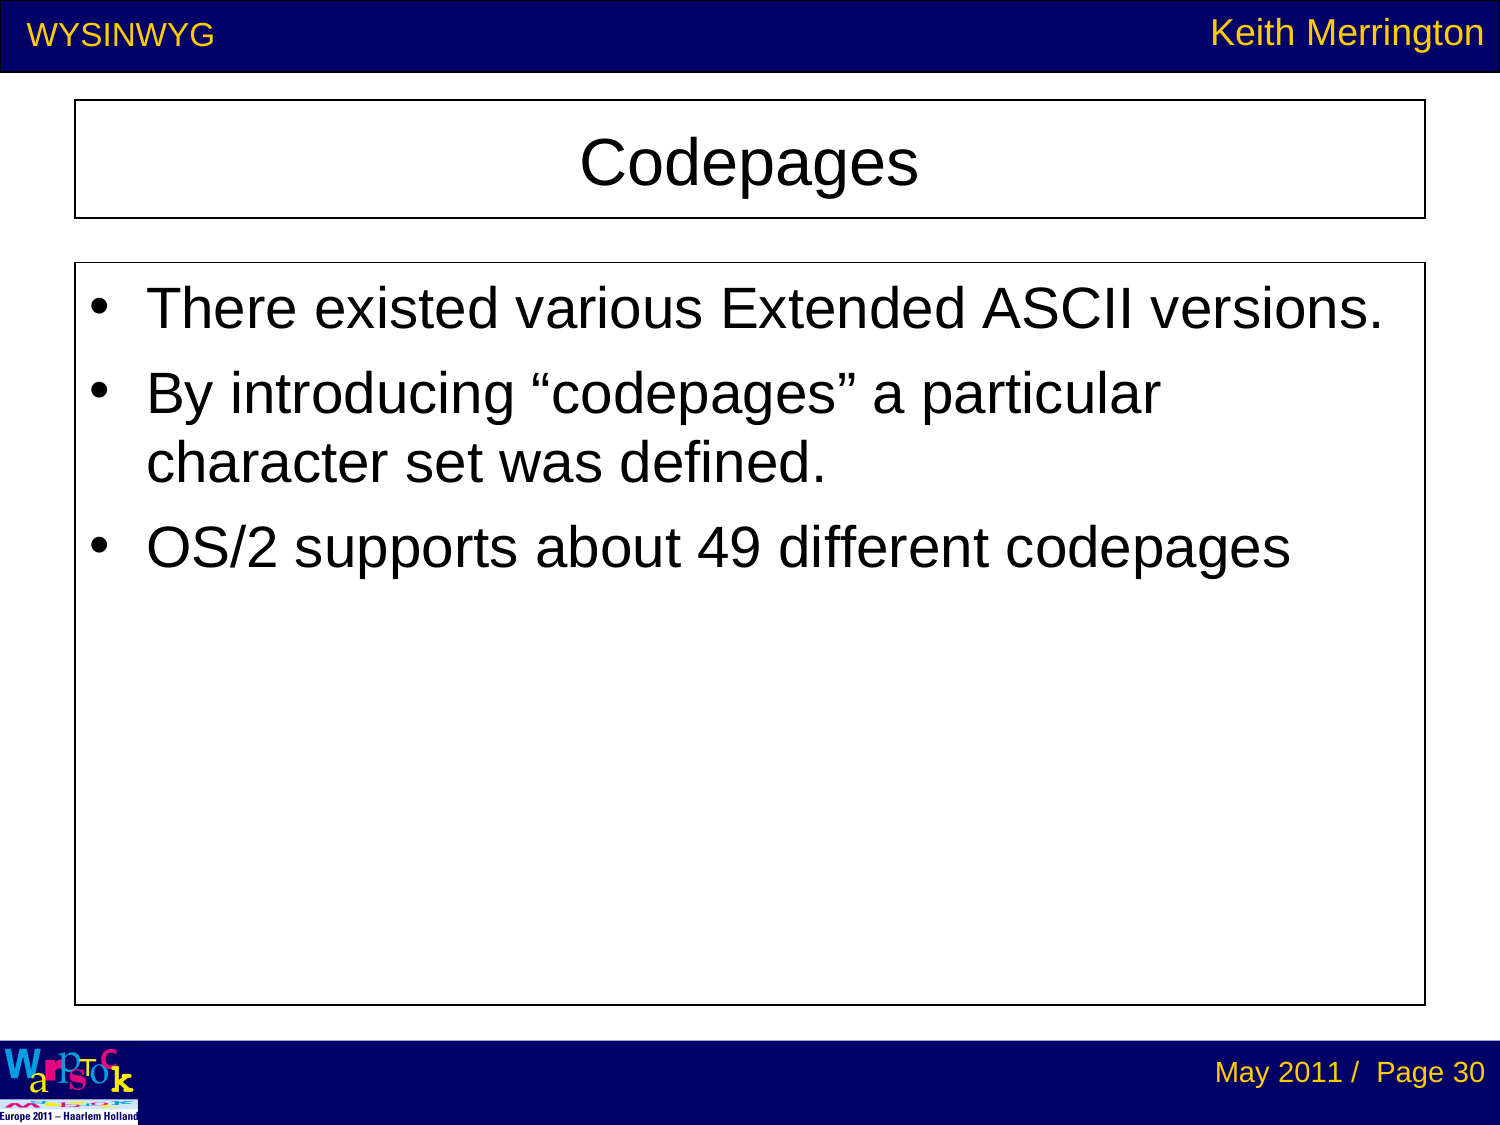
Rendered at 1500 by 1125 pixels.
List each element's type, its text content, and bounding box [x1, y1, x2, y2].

picture [0, 1042, 138, 1125]
list There existed various Extended ASCII versions. By introducing “codepages” a particular character set was defined. OS/2 supports about 49 different codepages [75, 262, 1426, 1006]
title Codepages [75, 100, 1426, 219]
